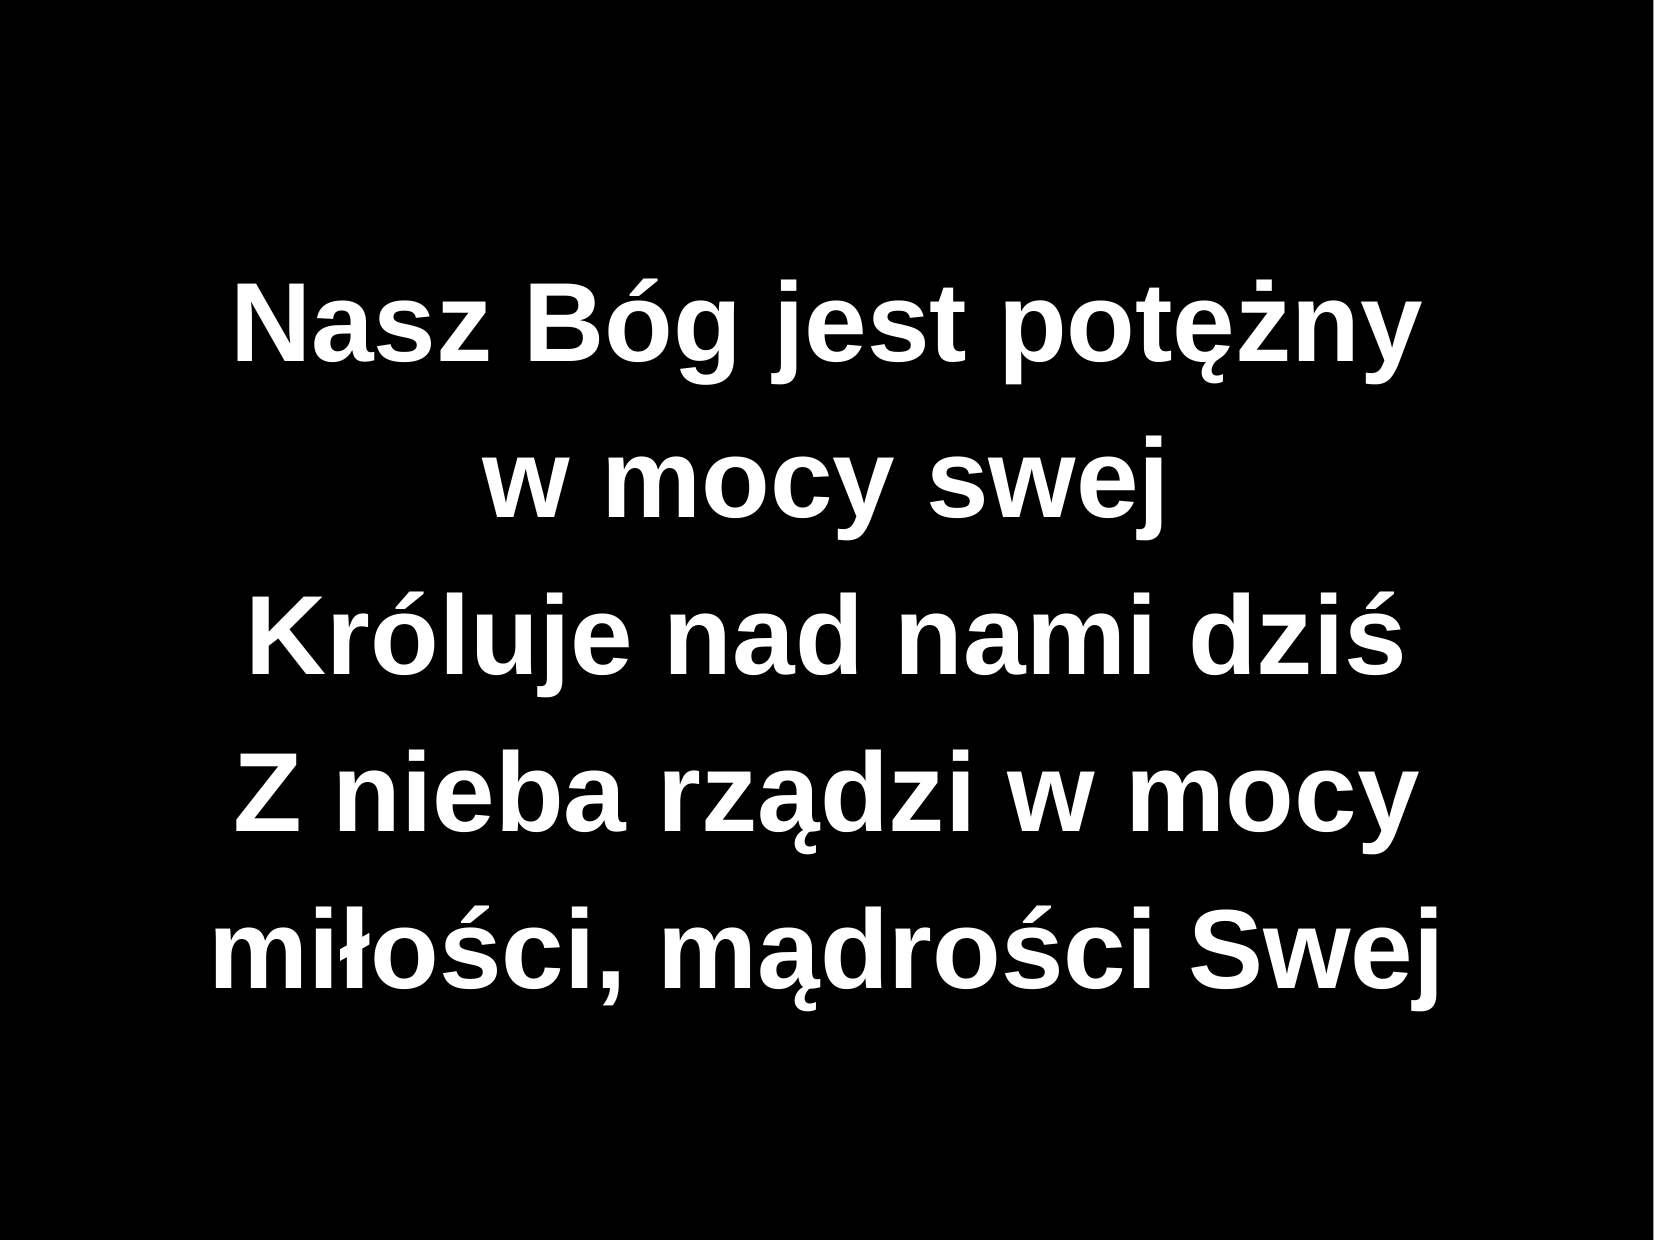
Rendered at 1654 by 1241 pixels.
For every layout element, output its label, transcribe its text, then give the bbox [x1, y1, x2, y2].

subtitle Nasz Bóg jest potężny w mocy swej Króluje nad nami dziś Z nieba rządzi w mocy miłości, mądrości Swej [0, 0, 1654, 1241]
